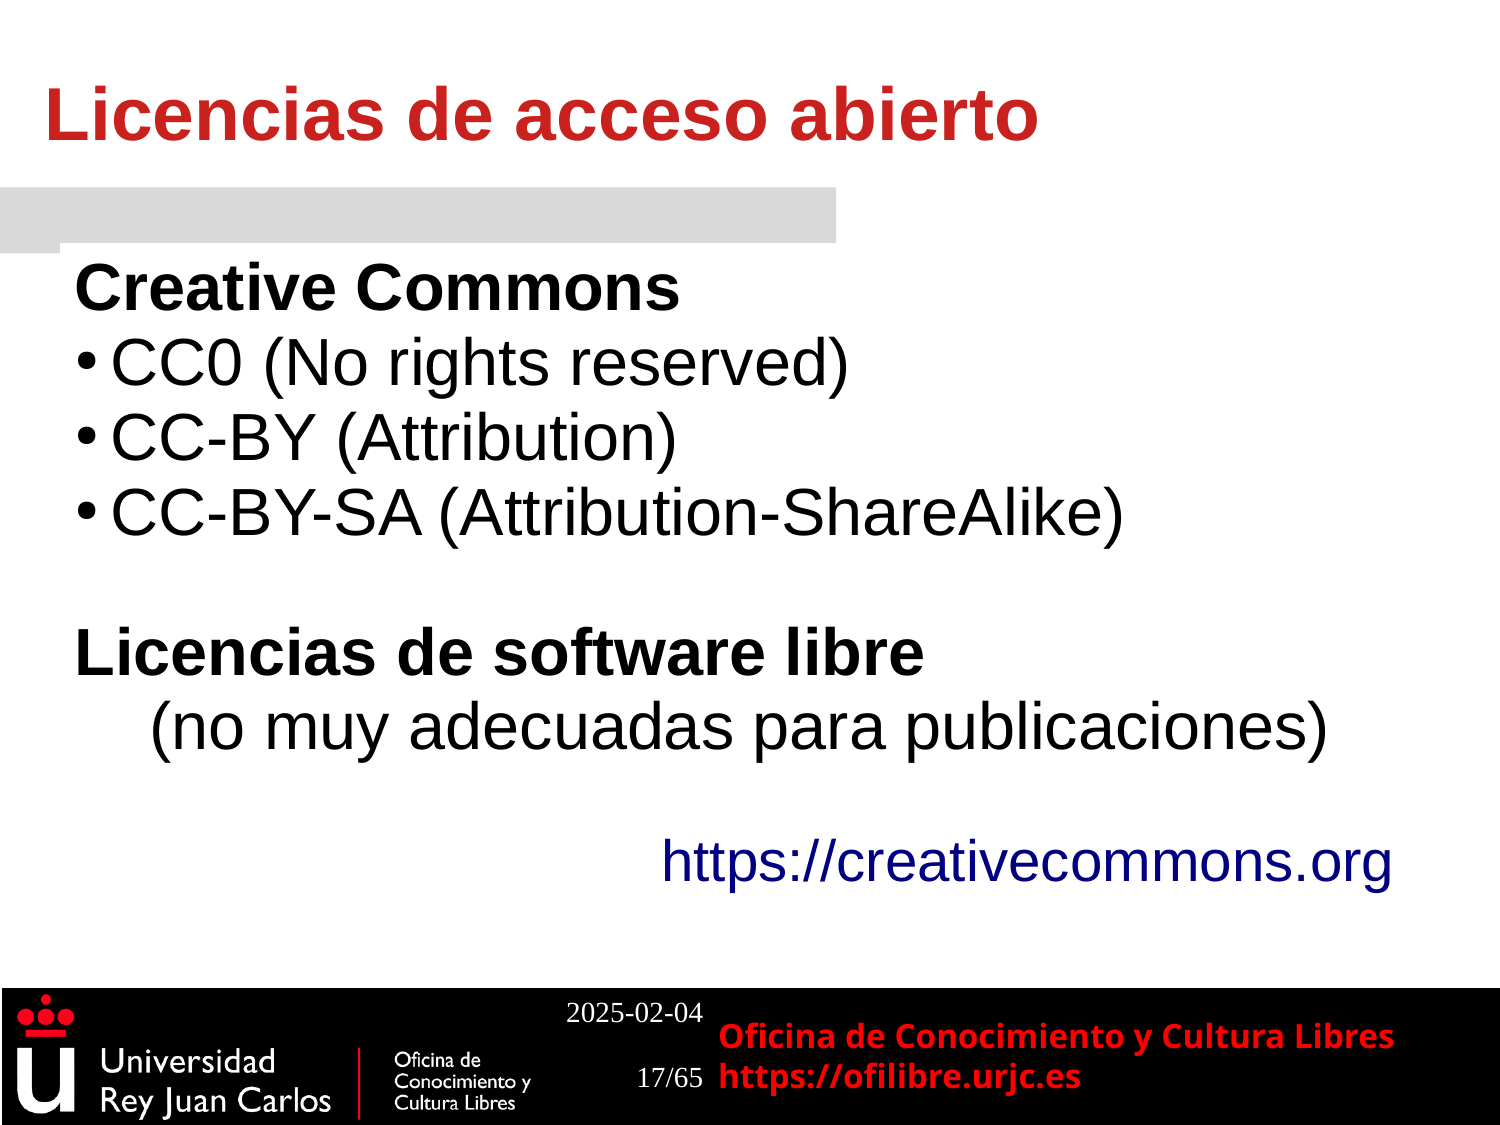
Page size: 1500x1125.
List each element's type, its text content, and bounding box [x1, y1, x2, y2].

picture [17, 994, 531, 1120]
text_box Licencias de acceso abierto [30, 64, 1306, 248]
text_box Creative Commons CC0 (No rights reserved) CC-BY (Attribution) CC-BY-SA (Attribution-ShareAlike) Licencias de software libre (no muy adecuadas para publicaciones) https://creativecommons.org [60, 243, 1411, 967]
title [75, 7, 1425, 196]
